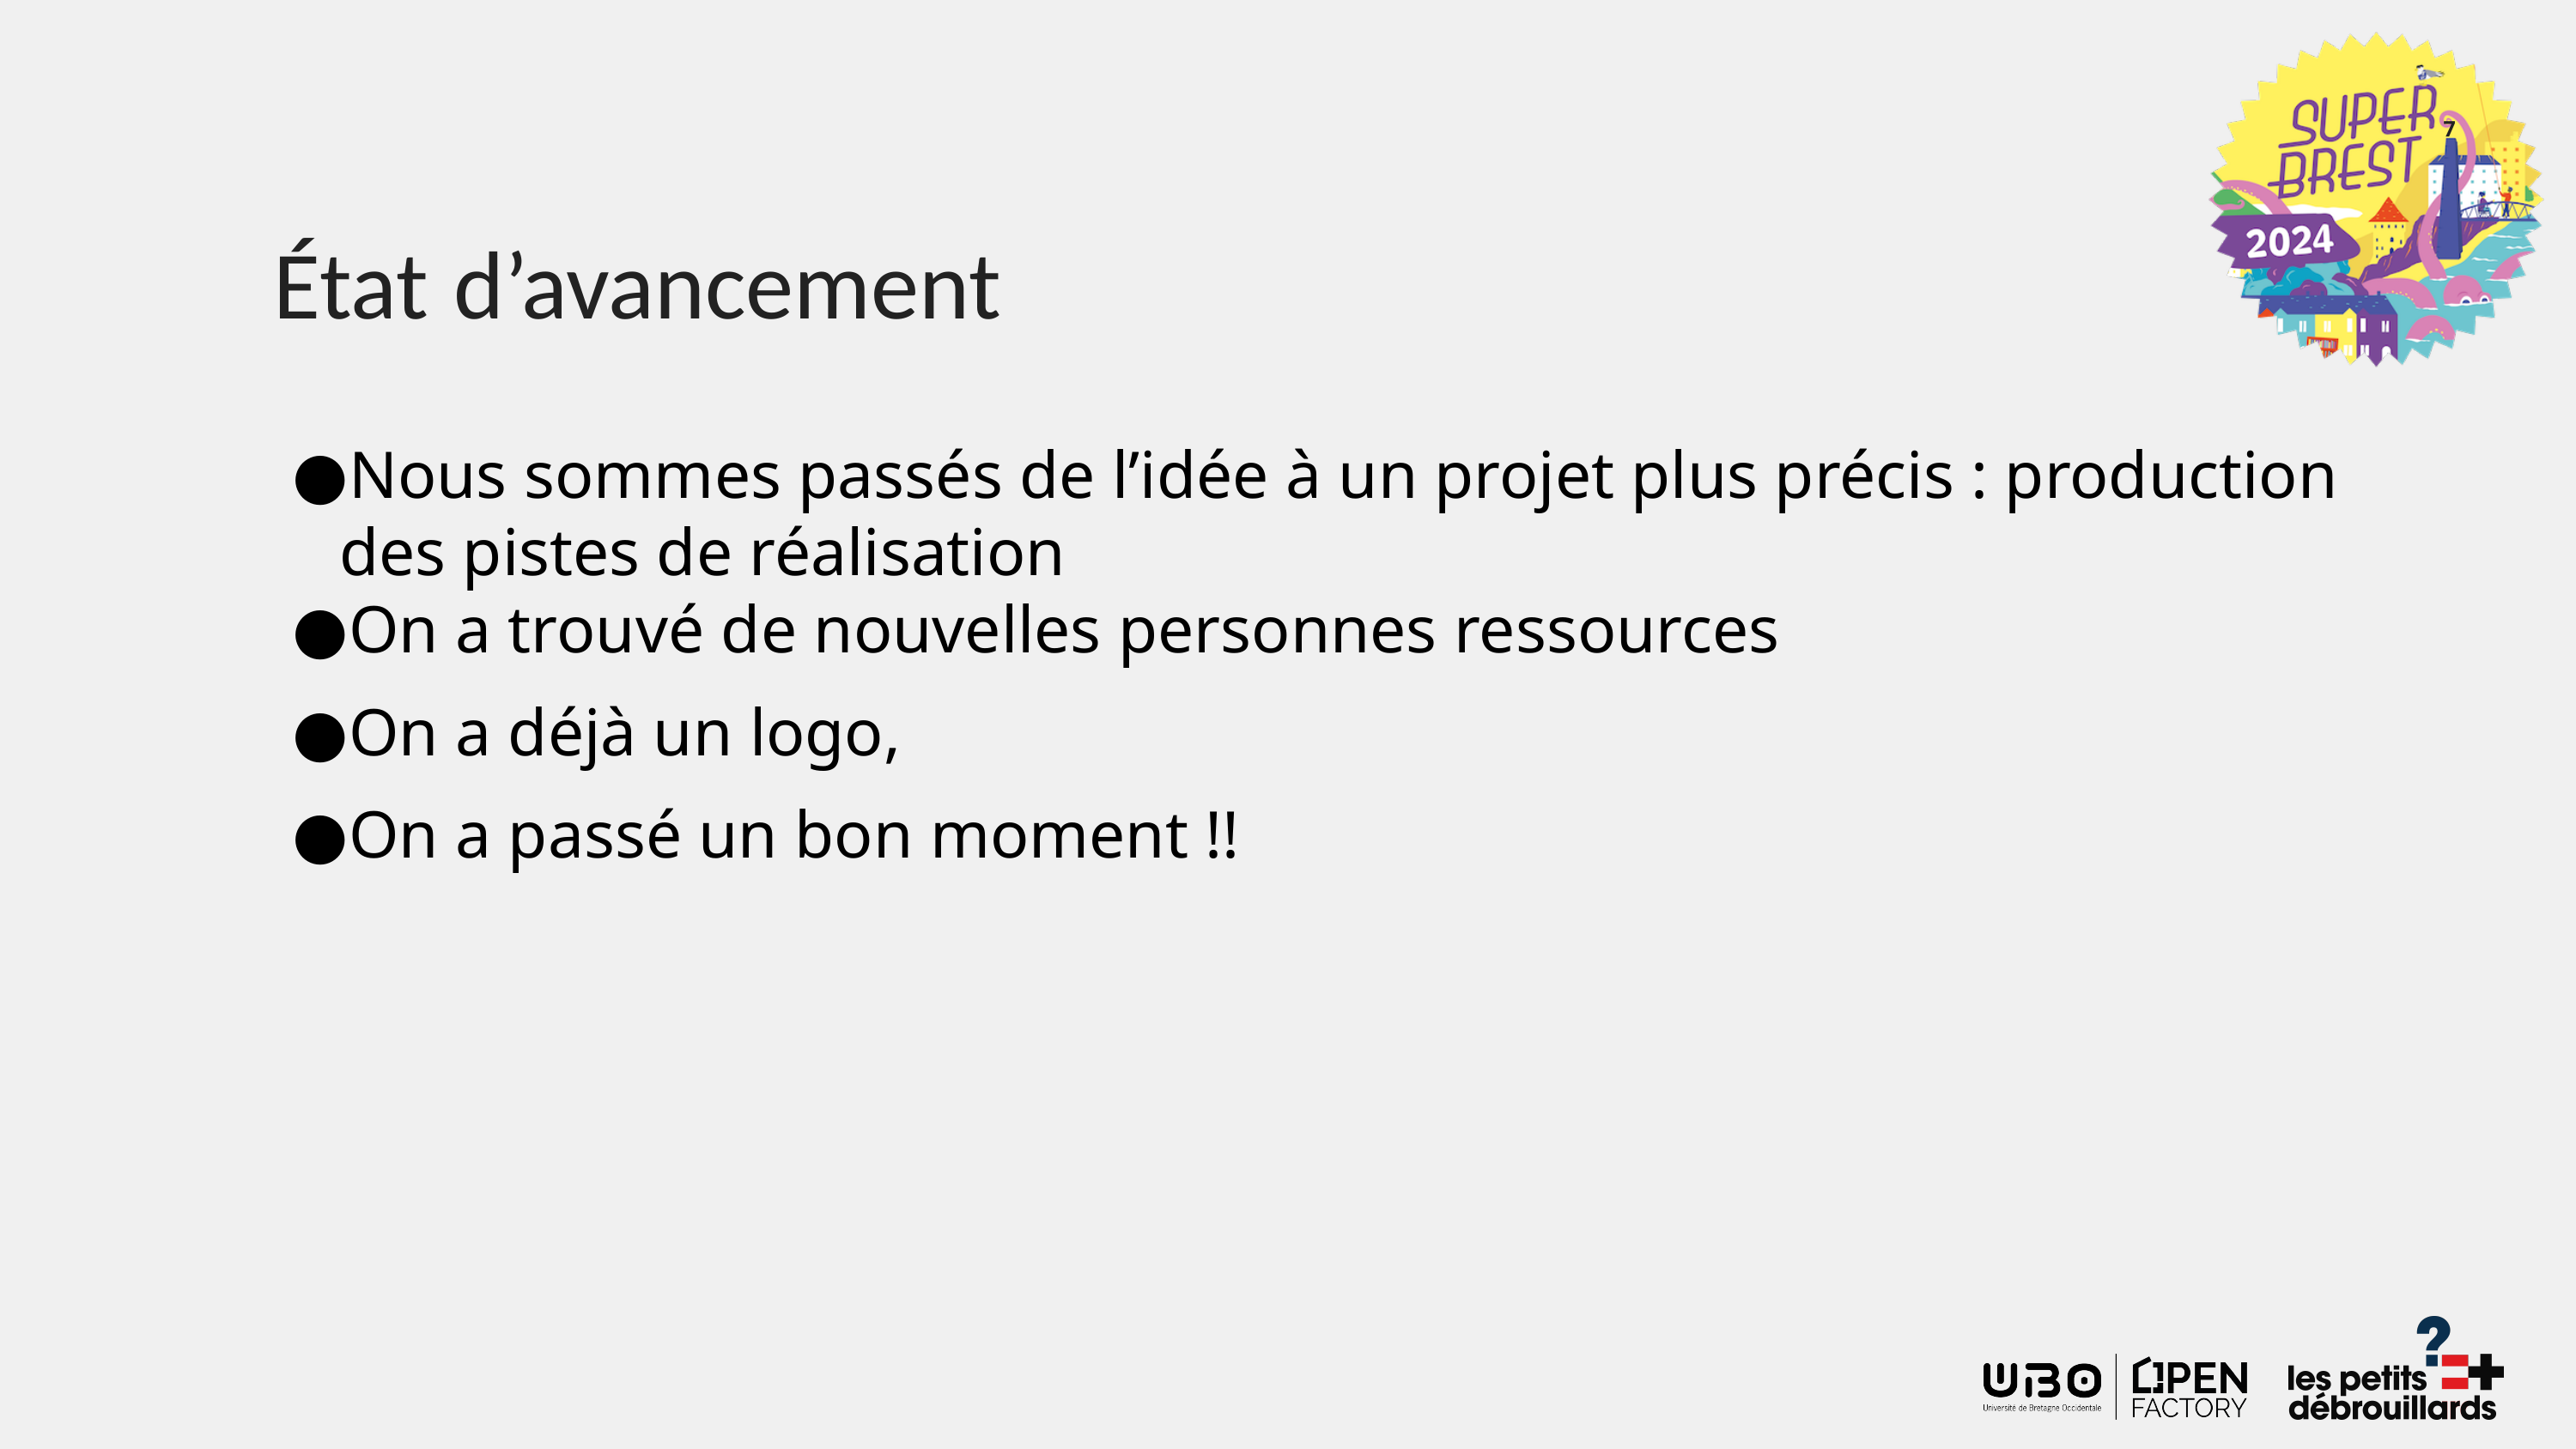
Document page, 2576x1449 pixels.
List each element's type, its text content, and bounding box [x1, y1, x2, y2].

picture [1984, 1354, 2247, 1420]
list Nous sommes passés de l’idée à un projet plus précis : production des pistes de réalisation On a trouvé de nouvelles personnes ressources On a déjà un logo, On a passé un bon moment !! [275, 433, 2453, 1122]
slide_number <numéro> [2307, 93, 2456, 145]
picture [2176, 0, 2576, 400]
picture [2288, 1316, 2504, 1420]
title État d’avancement [273, 217, 1741, 434]
